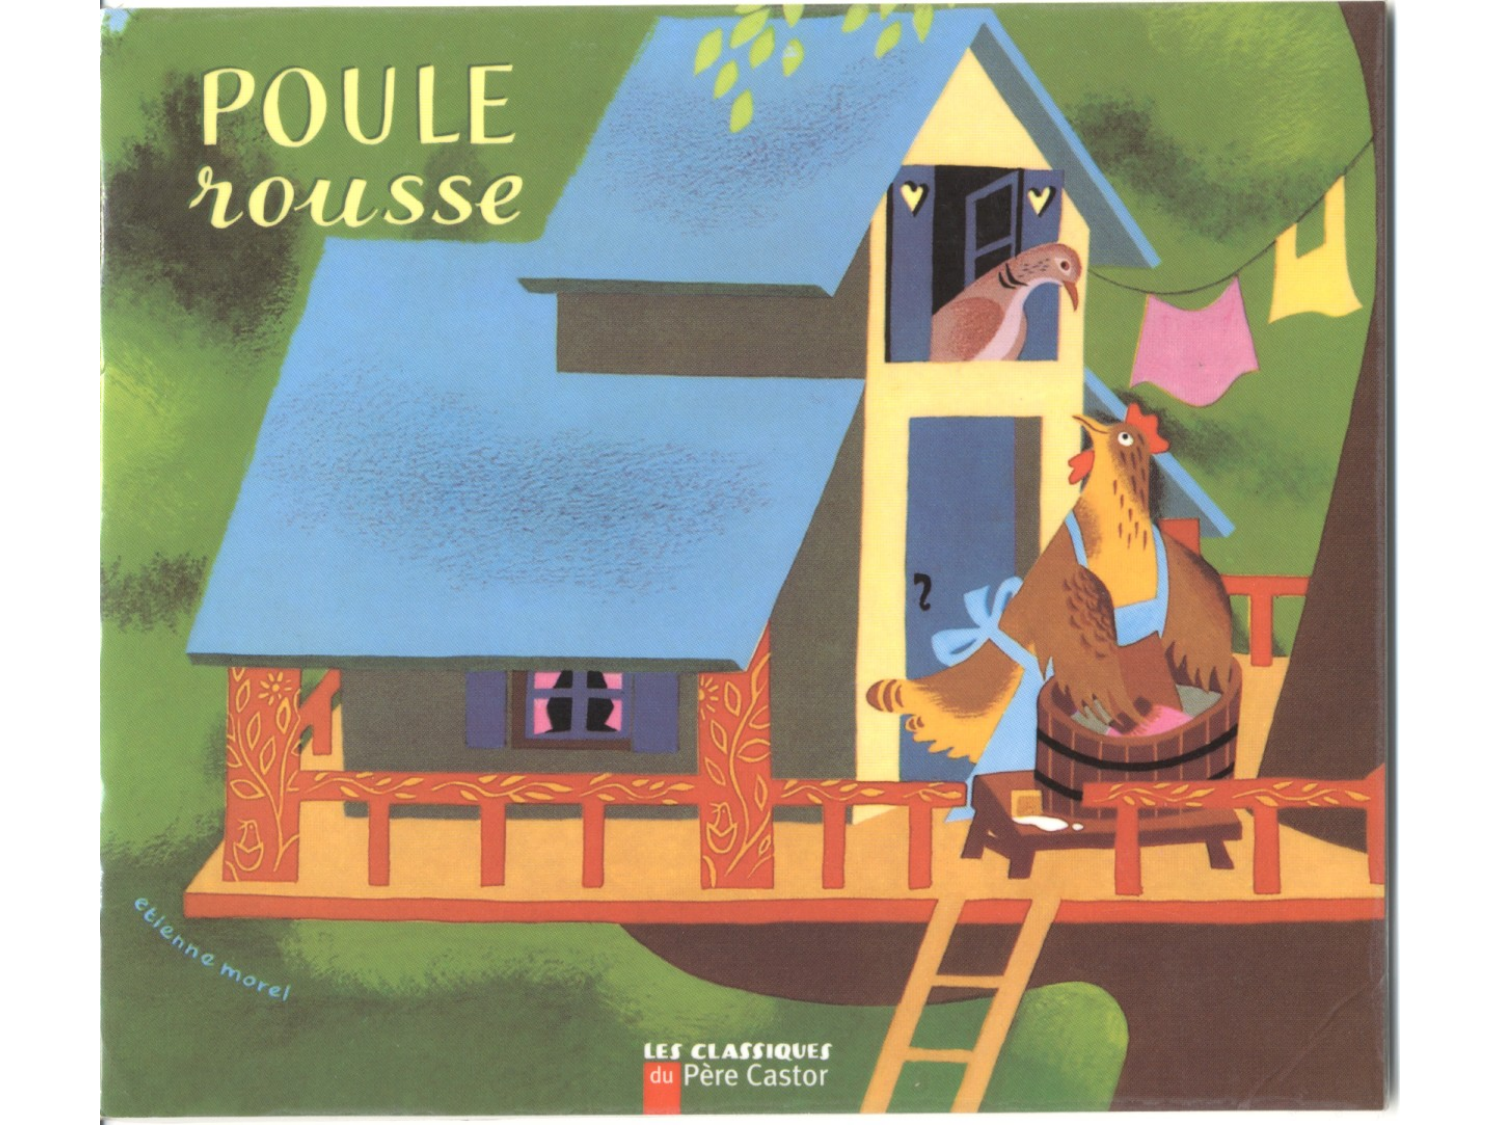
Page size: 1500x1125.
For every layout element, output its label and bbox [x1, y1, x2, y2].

picture [100, 0, 1400, 1125]
